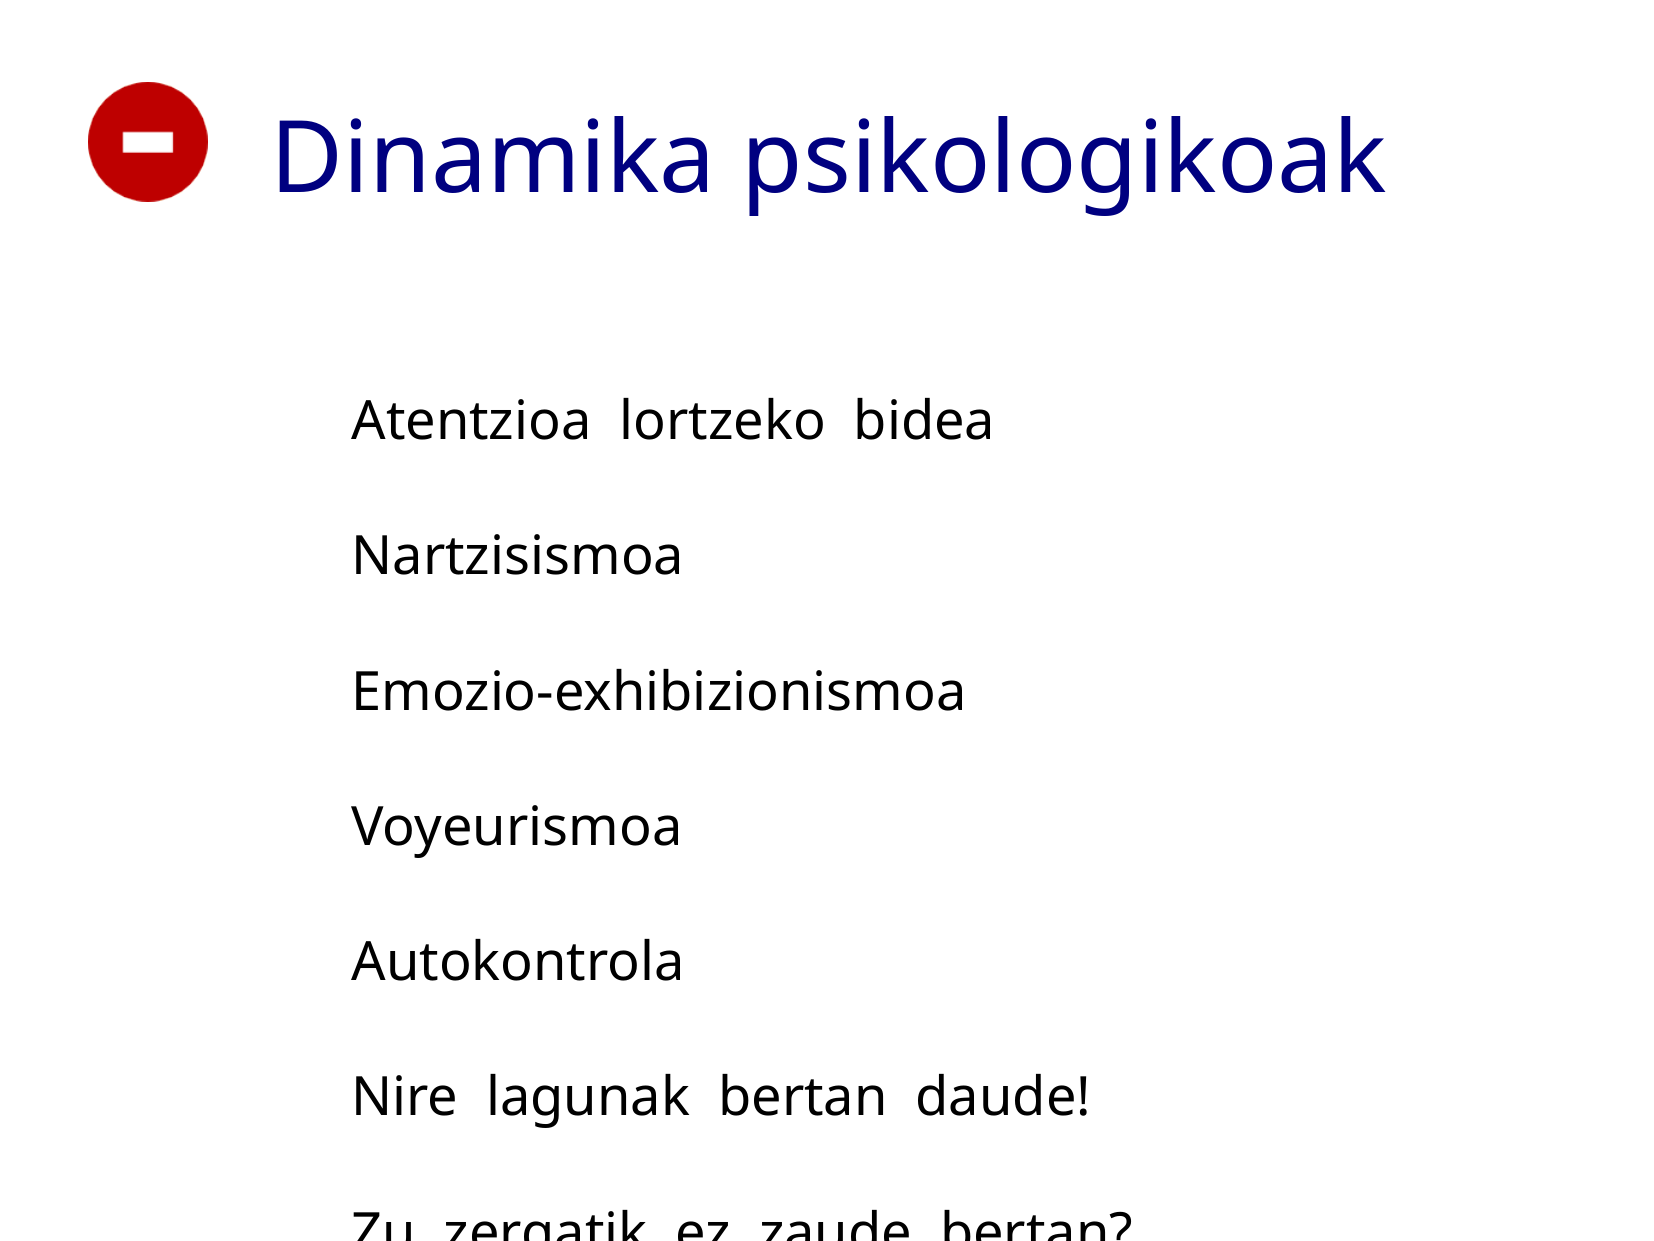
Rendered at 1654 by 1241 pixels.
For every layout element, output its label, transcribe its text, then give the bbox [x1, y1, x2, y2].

text_box Dinamika psikologikoak [256, 77, 1541, 211]
picture [88, 82, 208, 202]
text_box Atentzioa lortzeko bidea Nartzisismoa Emozio-exhibizionismoa Voyeurismoa Autokontrola Nire lagunak bertan daude! Zu zergatik ez zaude bertan? [336, 322, 1489, 1075]
